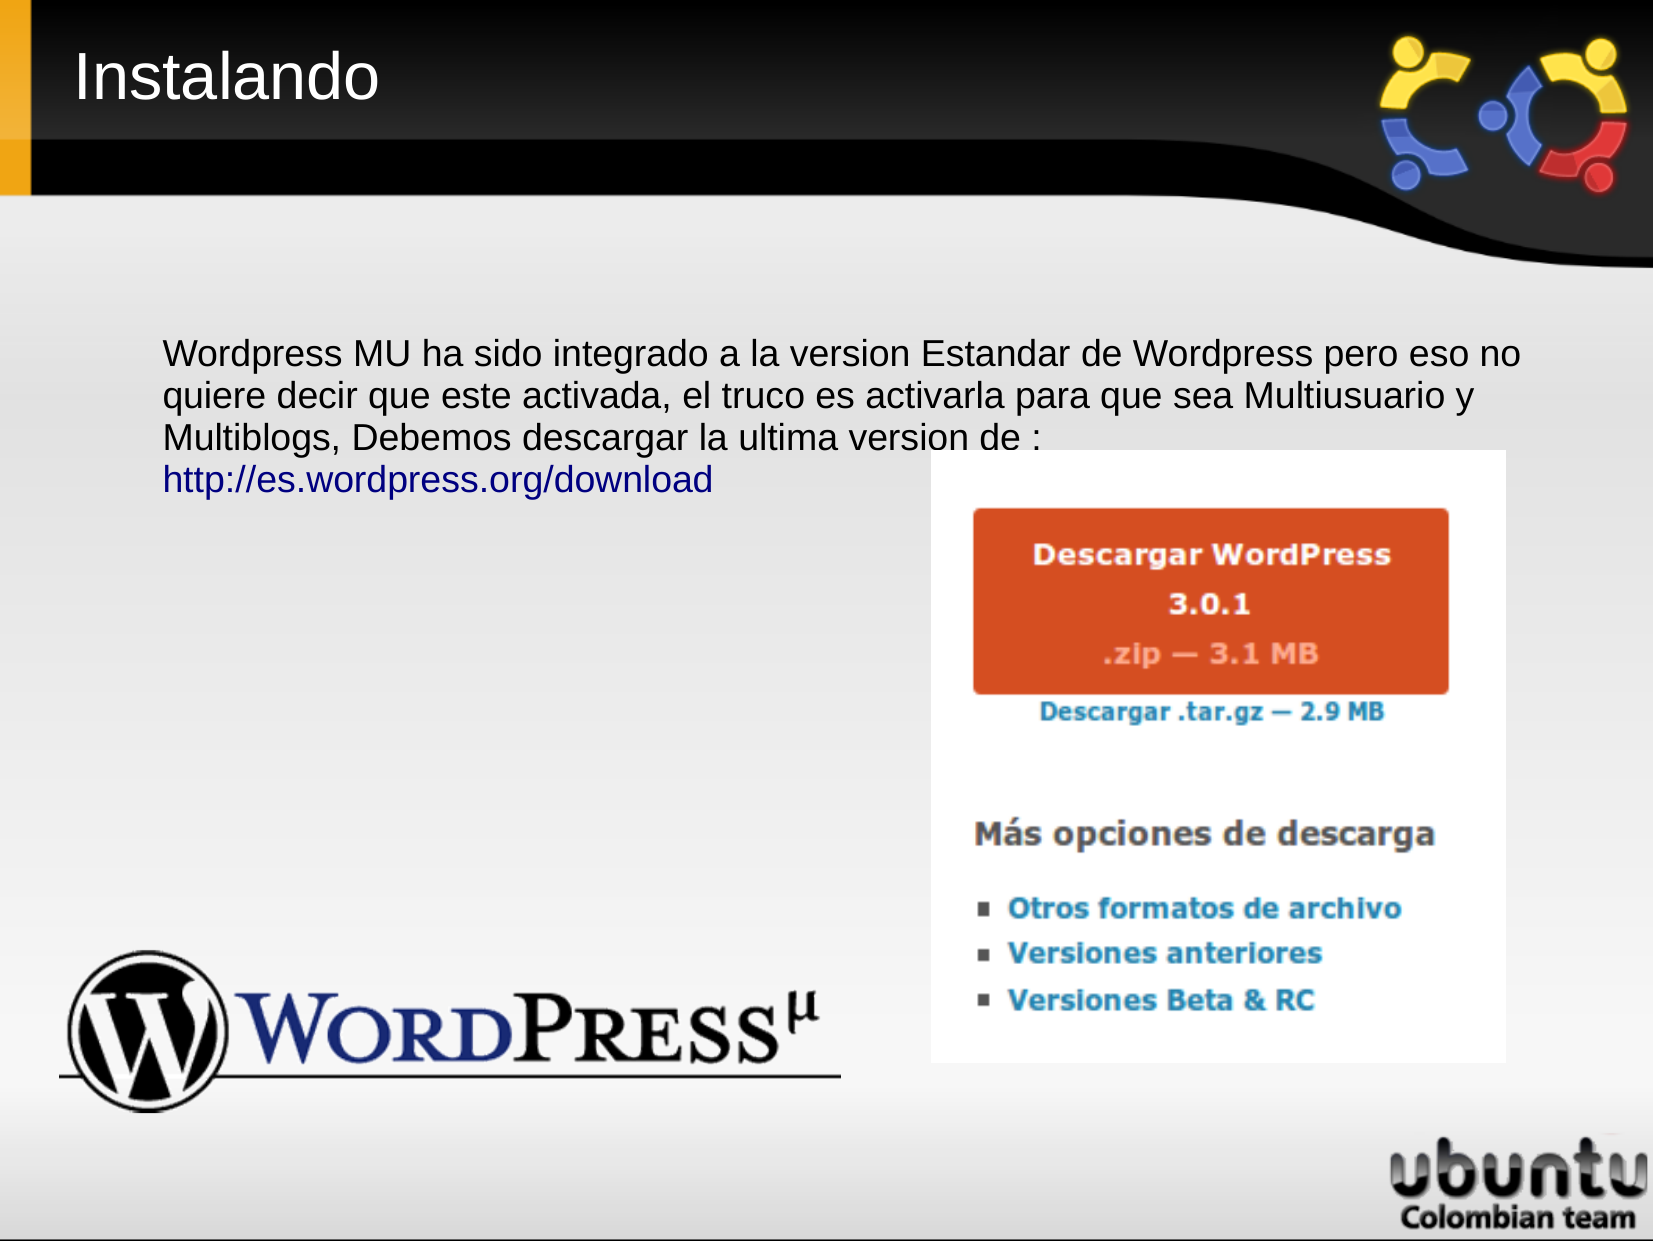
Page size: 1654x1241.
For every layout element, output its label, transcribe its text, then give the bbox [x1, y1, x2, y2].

picture [0, 0, 1654, 1241]
text_box Instalando [59, 31, 1300, 122]
text_box Wordpress MU ha sido integrado a la version Estandar de Wordpress pero eso no quiere decir que este activada, el truco es activarla para que sea Multiusuario y Multiblogs, Debemos descargar la ultima version de : http://es.wordpress.org/download [147, 324, 1565, 508]
